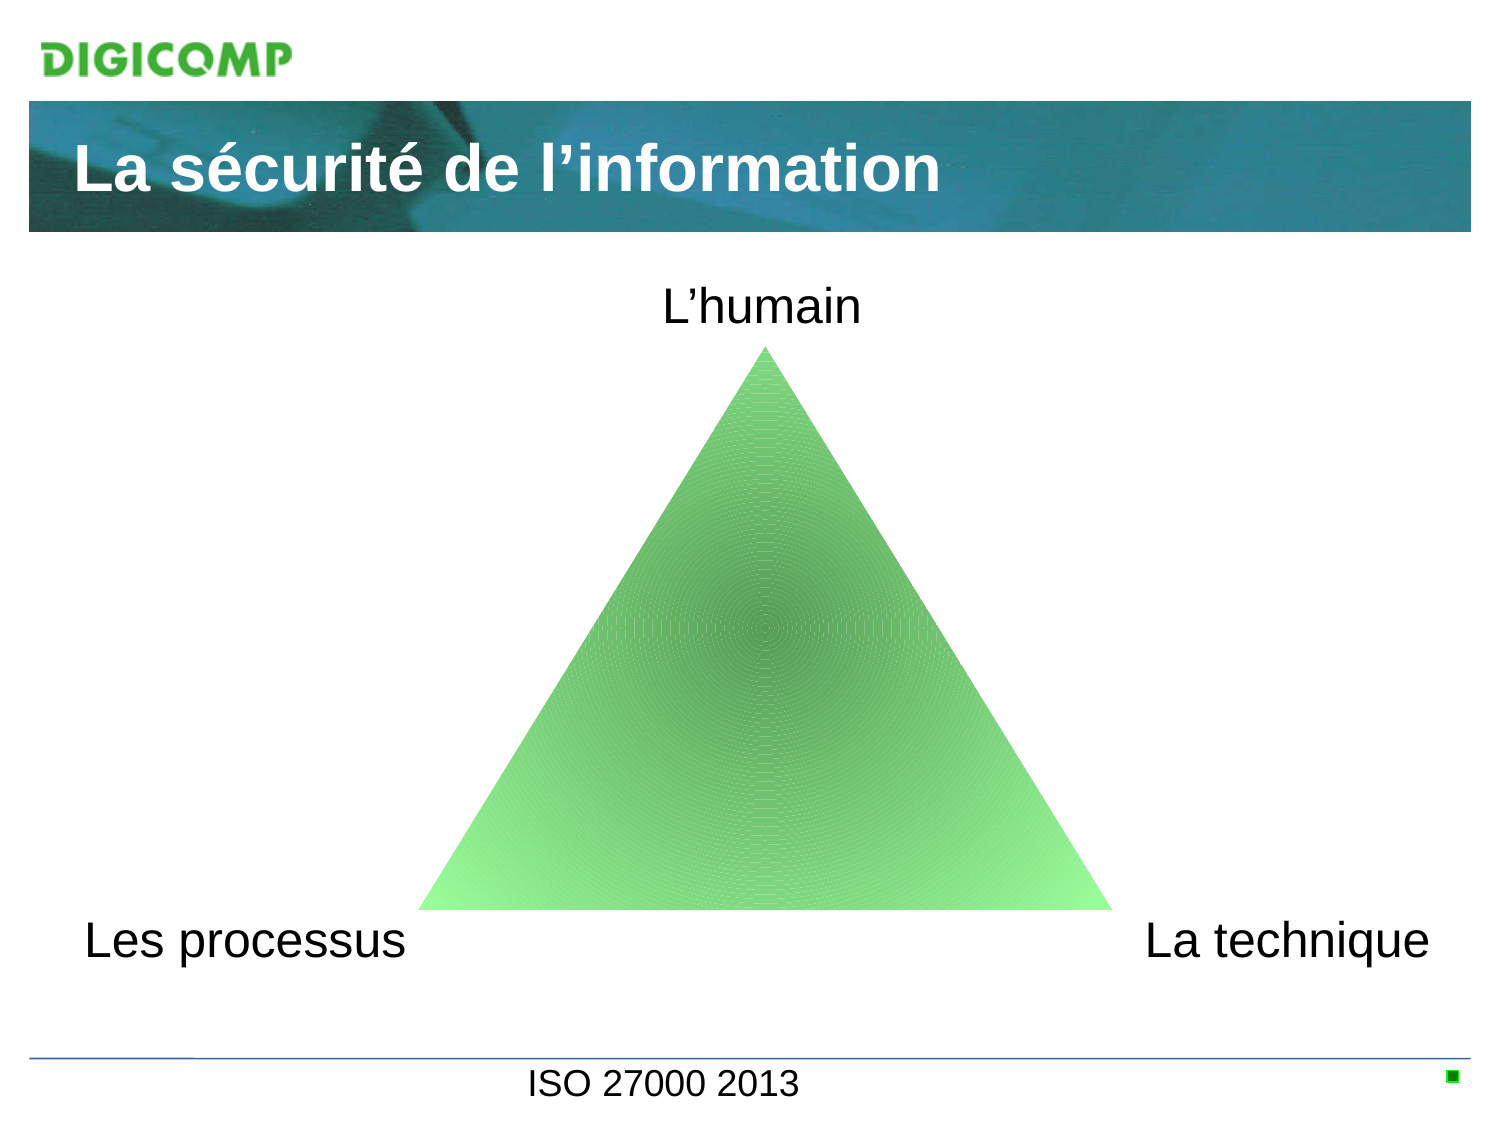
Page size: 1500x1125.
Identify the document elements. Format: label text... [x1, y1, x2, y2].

text_box La technique [1129, 905, 1446, 976]
title La sécurité de l’information [58, 117, 1429, 212]
text_box [1446, 1070, 1459, 1083]
text_box ISO 27000 2013 [512, 1051, 988, 1118]
text_box Les processus [69, 905, 422, 976]
text_box [421, 346, 1113, 910]
text_box L’humain [647, 270, 877, 342]
